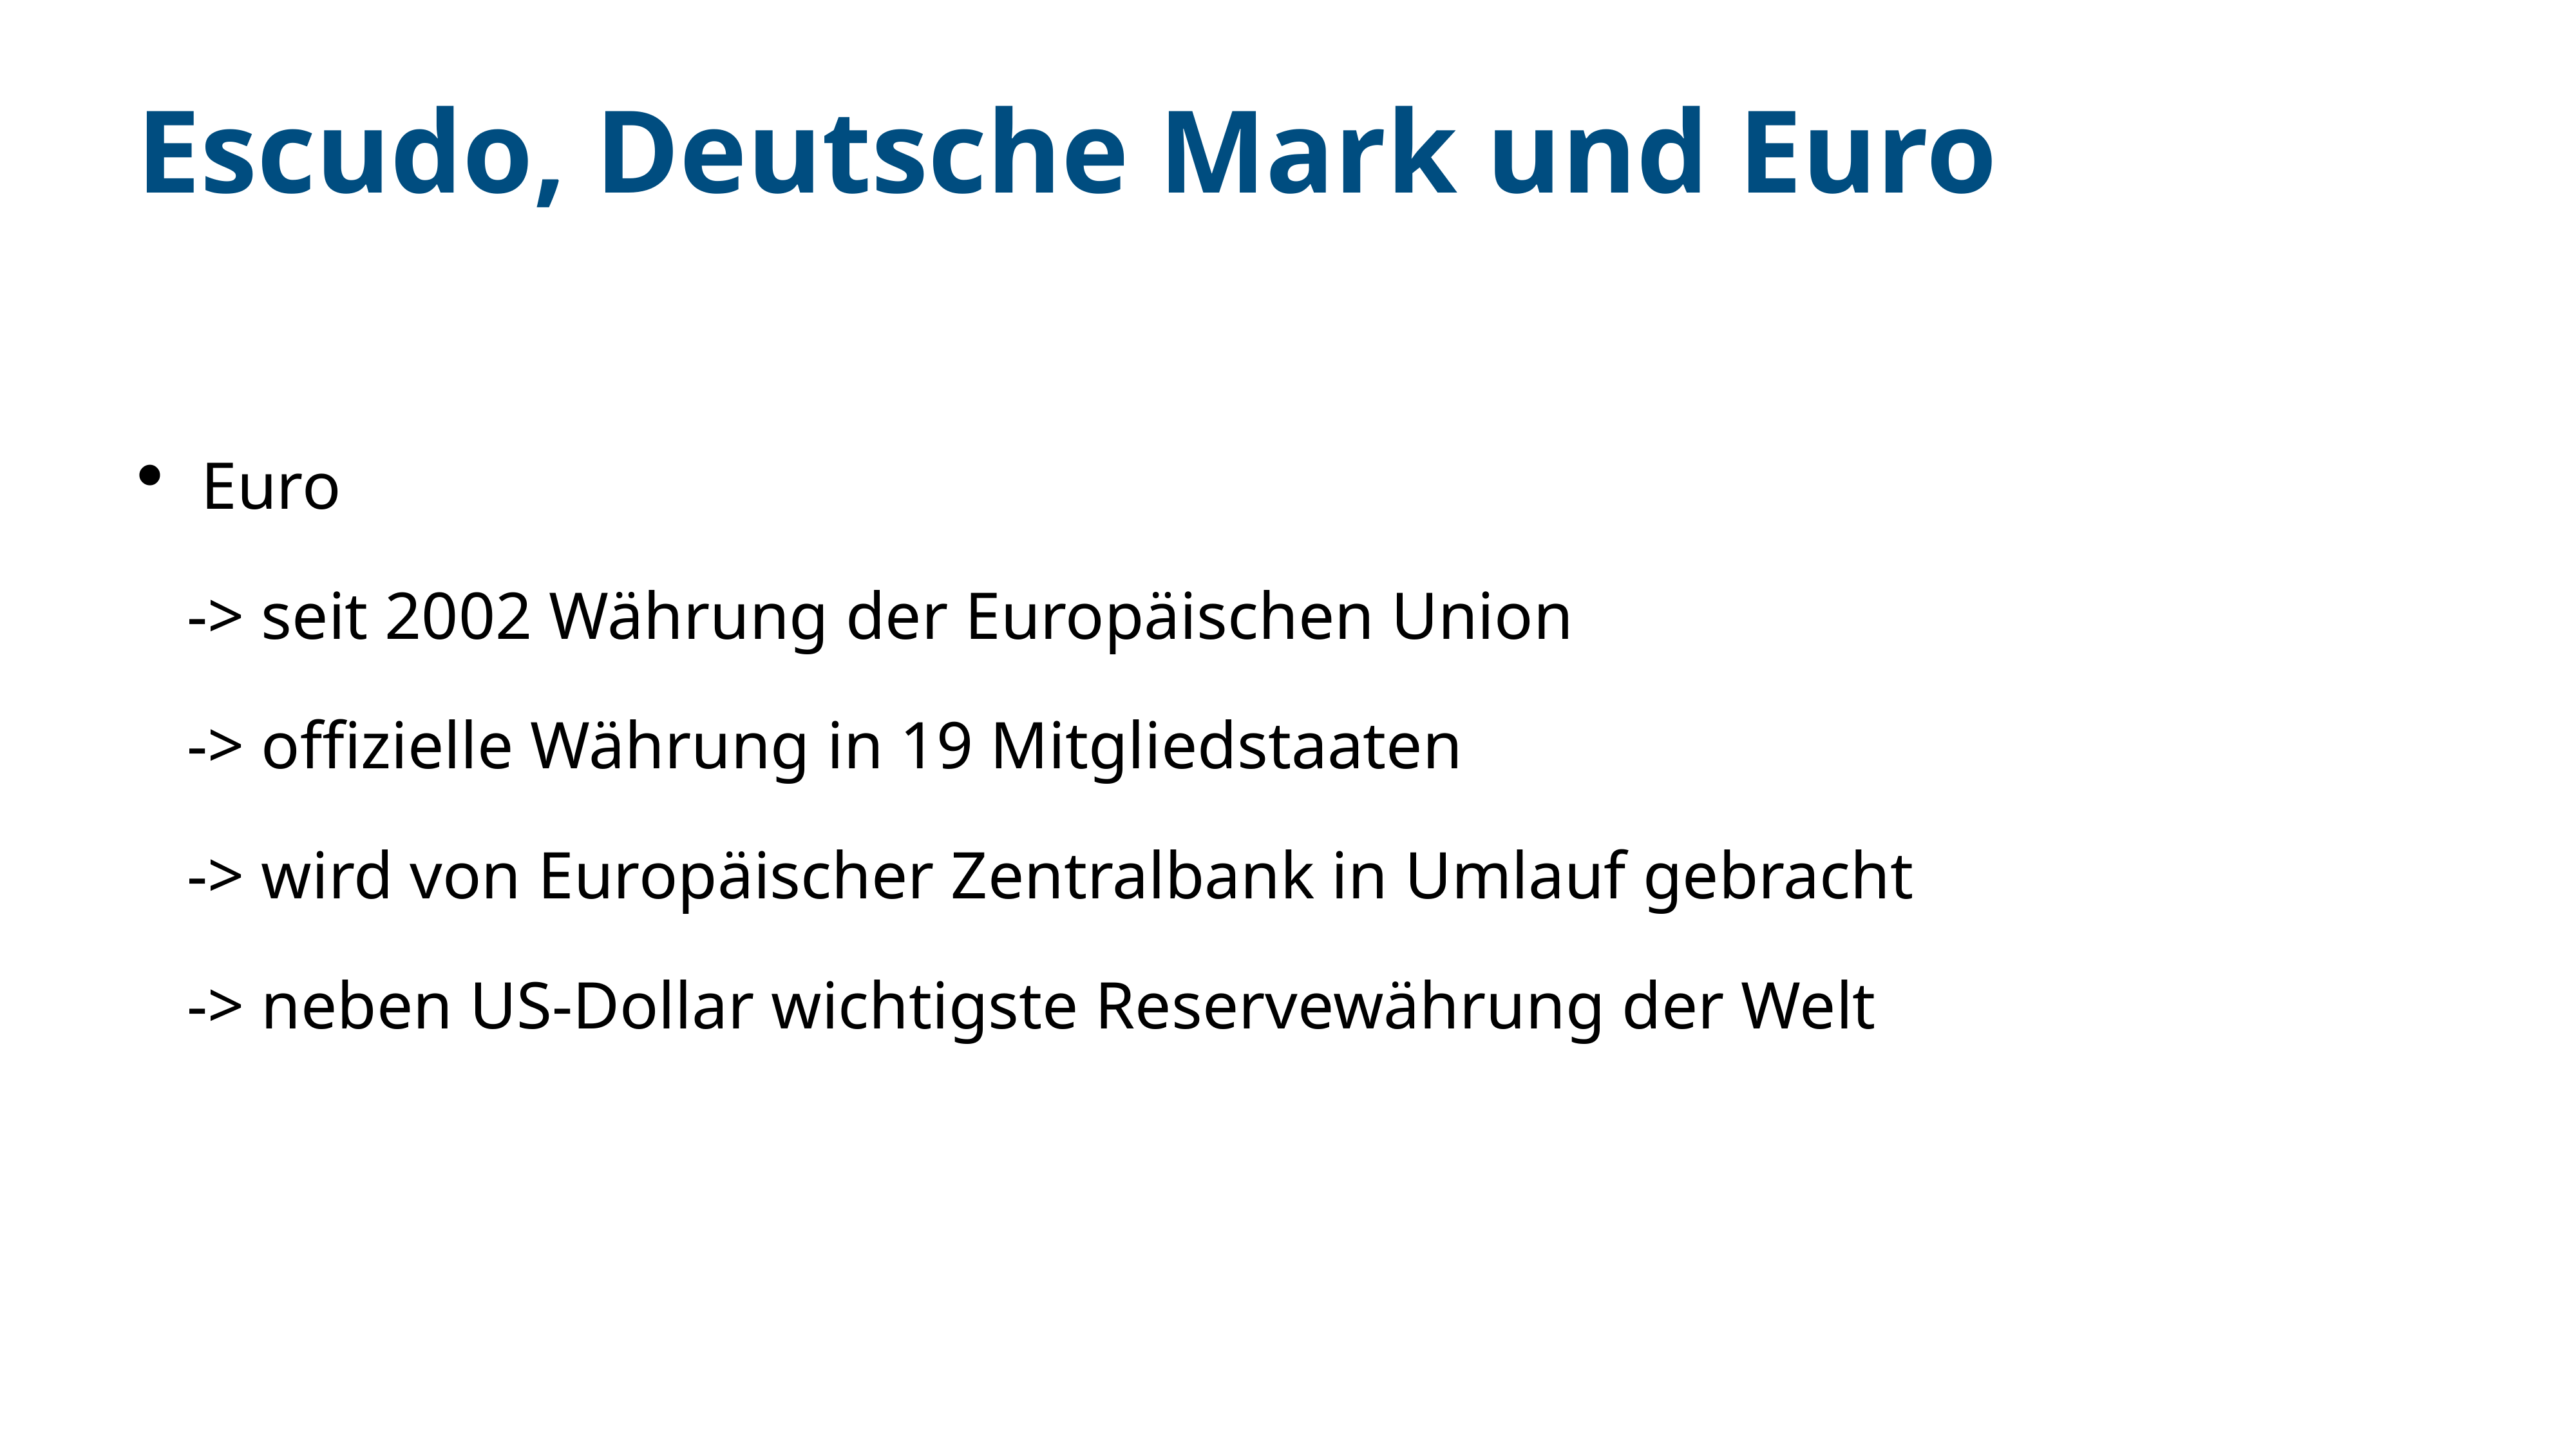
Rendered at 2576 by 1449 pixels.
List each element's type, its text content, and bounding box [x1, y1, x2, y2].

title Escudo, Deutsche Mark und Euro [127, 100, 2449, 252]
list Euro -> seit 2002 Währung der Europäischen Union -> offizielle Währung in 19 Mitgliedstaaten -> wird von Europäischer Zentralbank in Umlauf gebracht -> neben US-Dollar wichtigste Reservewährung der Welt [127, 448, 2449, 1321]
